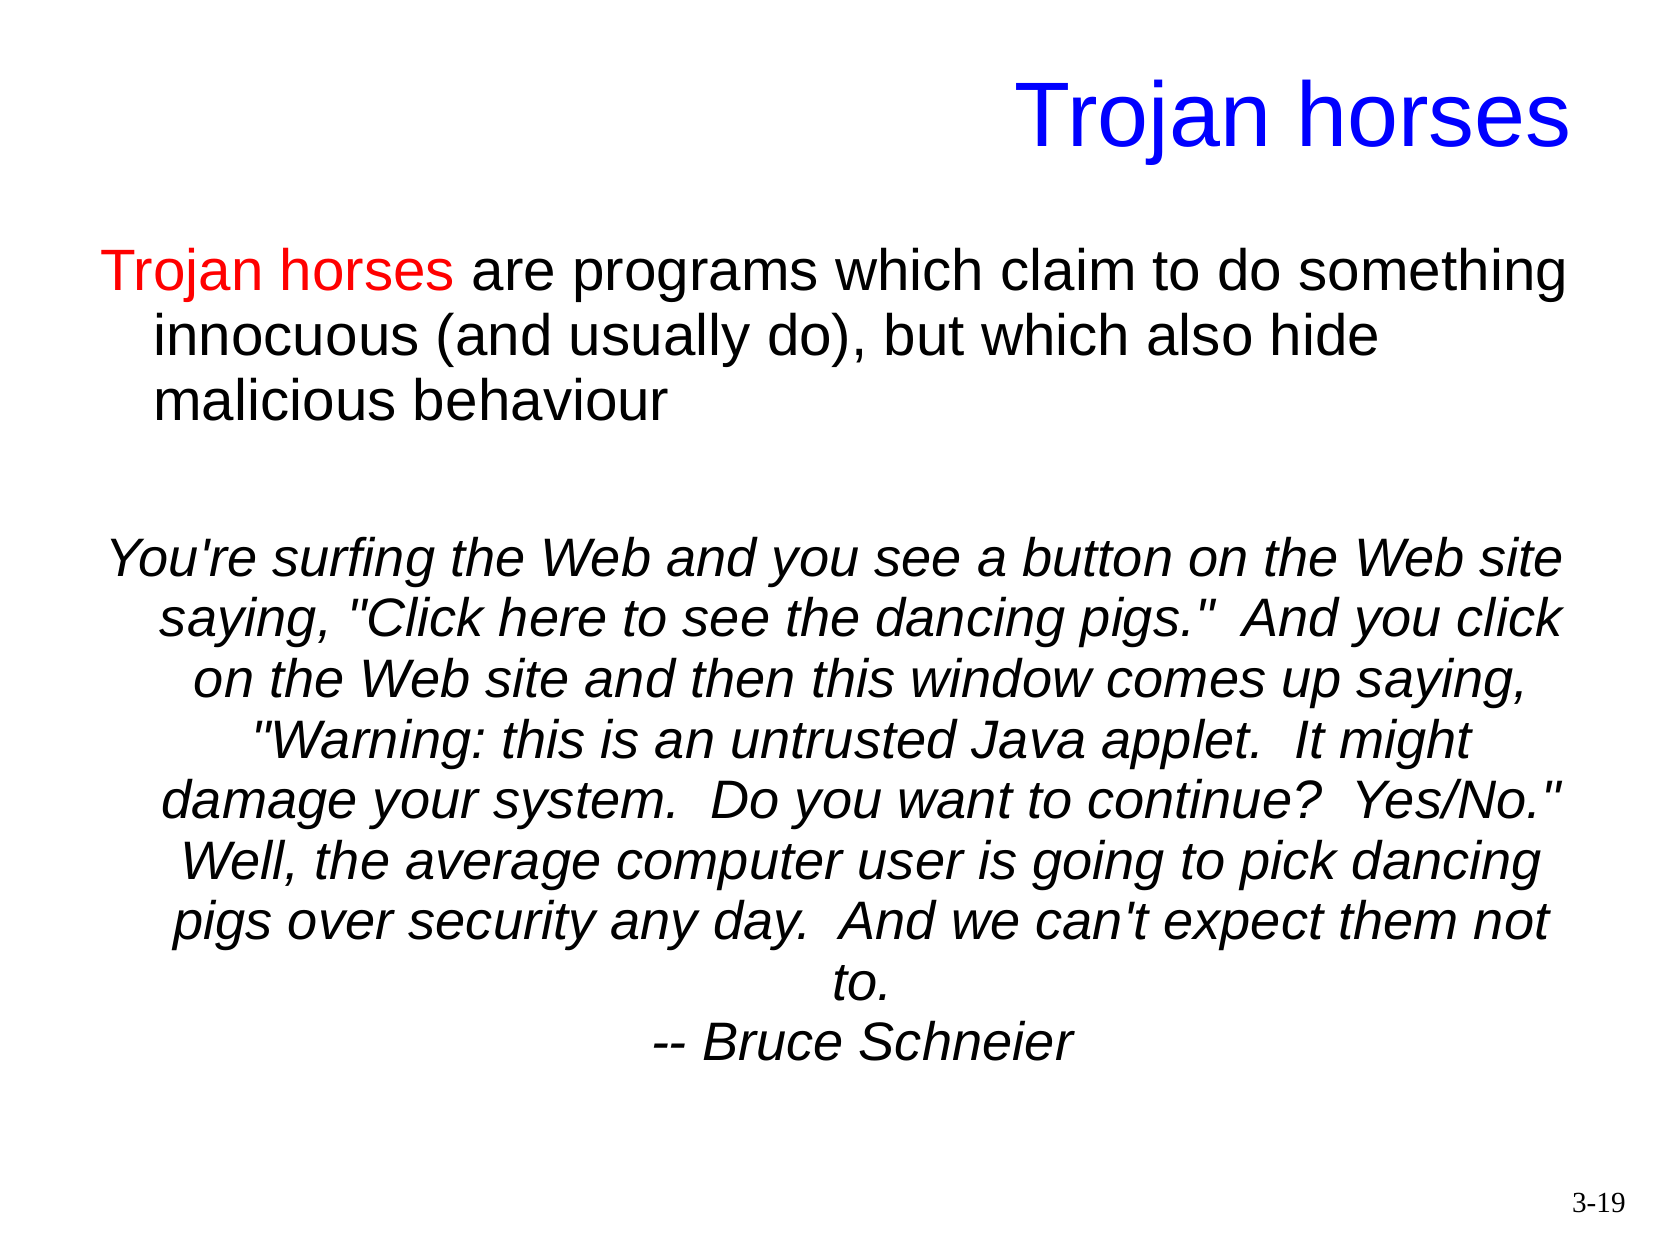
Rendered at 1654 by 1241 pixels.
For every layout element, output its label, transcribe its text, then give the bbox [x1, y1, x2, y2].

list Trojan horses are programs which claim to do something innocuous (and usually do), but which also hide malicious behaviour You're surfing the Web and you see a button on the Web site saying, "Click here to see the dancing pigs." And you click on the Web site and then this window comes up saying, "Warning: this is an untrusted Java applet. It might damage your system. Do you want to continue? Yes/No." Well, the average computer user is going to pick dancing pigs over security any day. And we can't expect them not to. -- Bruce Schneier [82, 237, 1571, 1156]
title Trojan horses [84, 18, 1573, 211]
